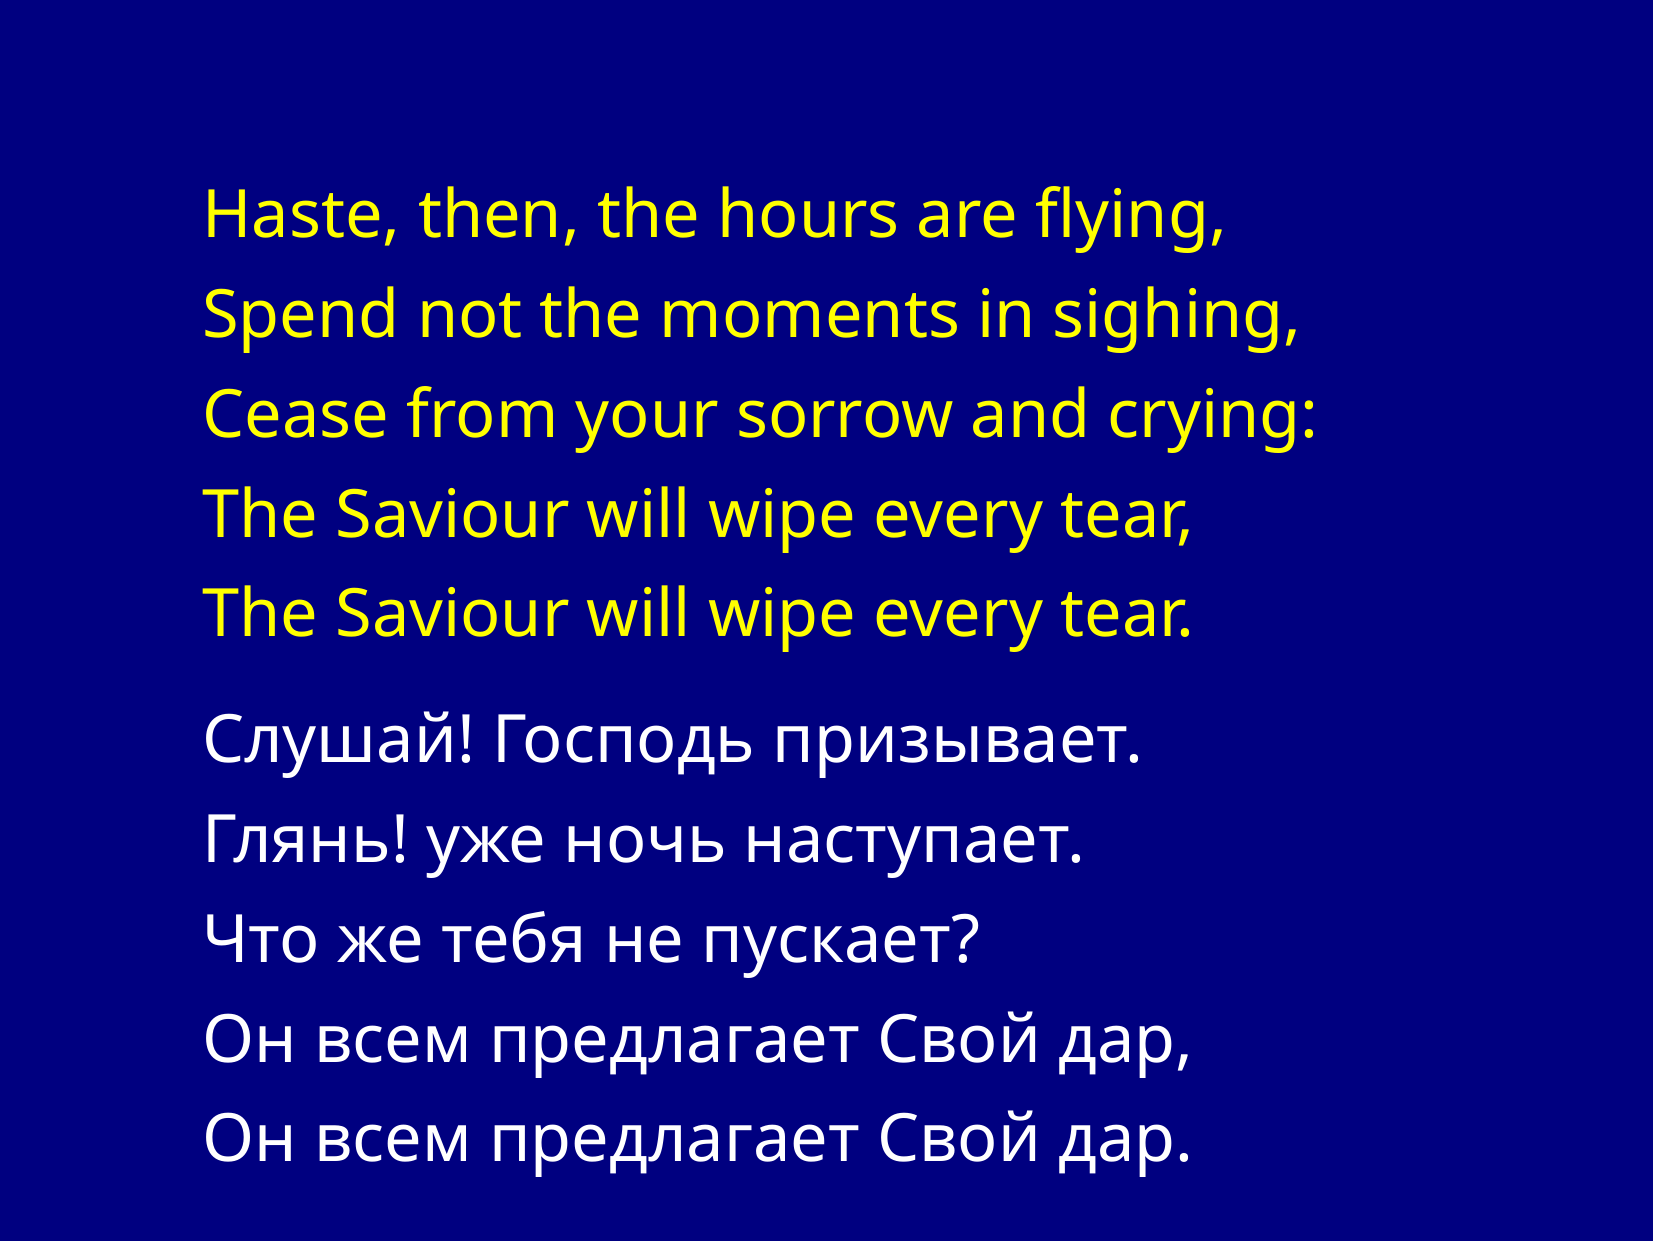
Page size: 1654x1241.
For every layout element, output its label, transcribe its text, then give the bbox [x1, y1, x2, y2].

text_box Haste, then, the hours are flying, Spend not the moments in sighing, Cease from your sorrow and crying: The Saviour will wipe every tear, The Saviour will wipe every tear. [75, 150, 1576, 638]
text_box Слушай! Господь призывает. Глянь! уже ночь наступает. Что же тебя не пускает? Он всем предлагает Свой дар, Он всем предлагает Свой дар. [75, 675, 1576, 1163]
